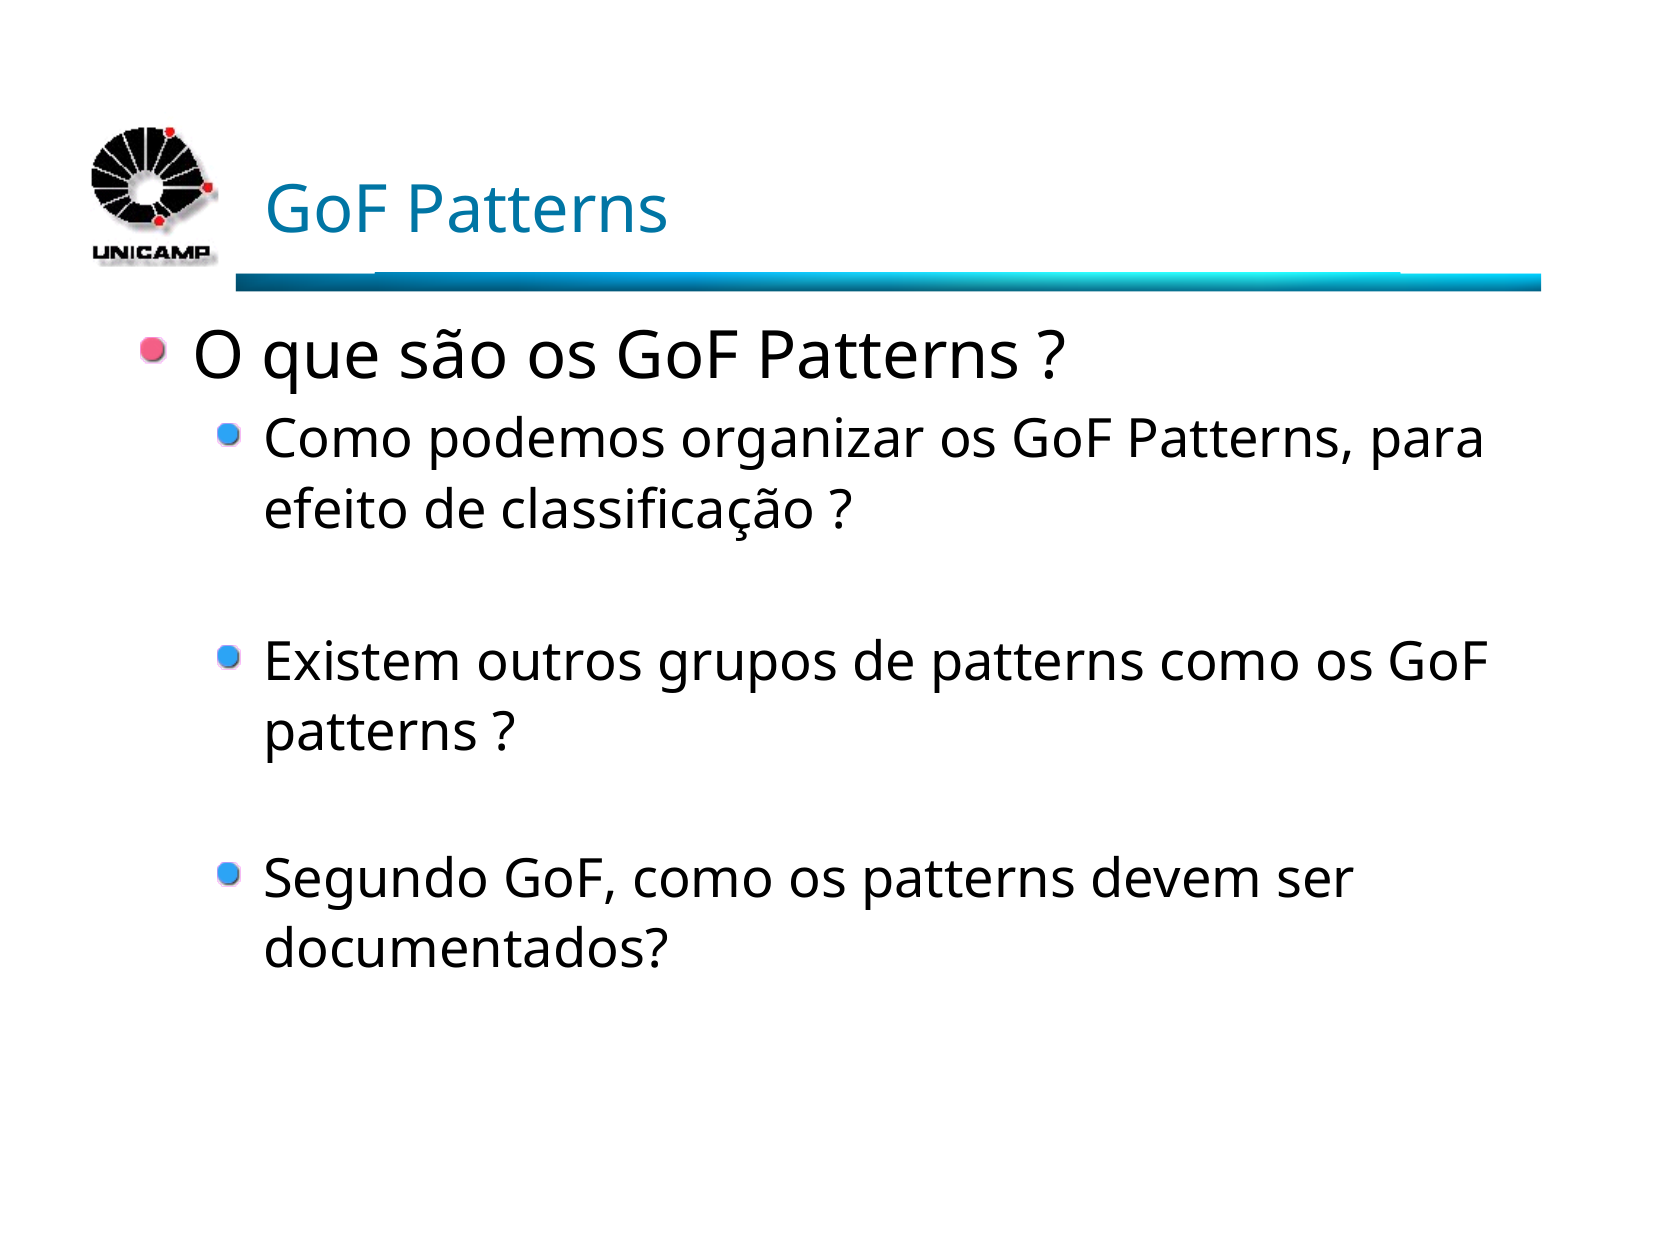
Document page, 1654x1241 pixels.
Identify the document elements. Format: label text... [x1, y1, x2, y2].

picture [125, 272, 1654, 295]
list O que são os GoF Patterns ? Como podemos organizar os GoF Patterns, para efeito de classificação ? Existem outros grupos de patterns como os GoF patterns ? Segundo GoF, como os patterns devem ser documentados? [121, 309, 1595, 1167]
title GoF Patterns [264, 57, 1534, 250]
